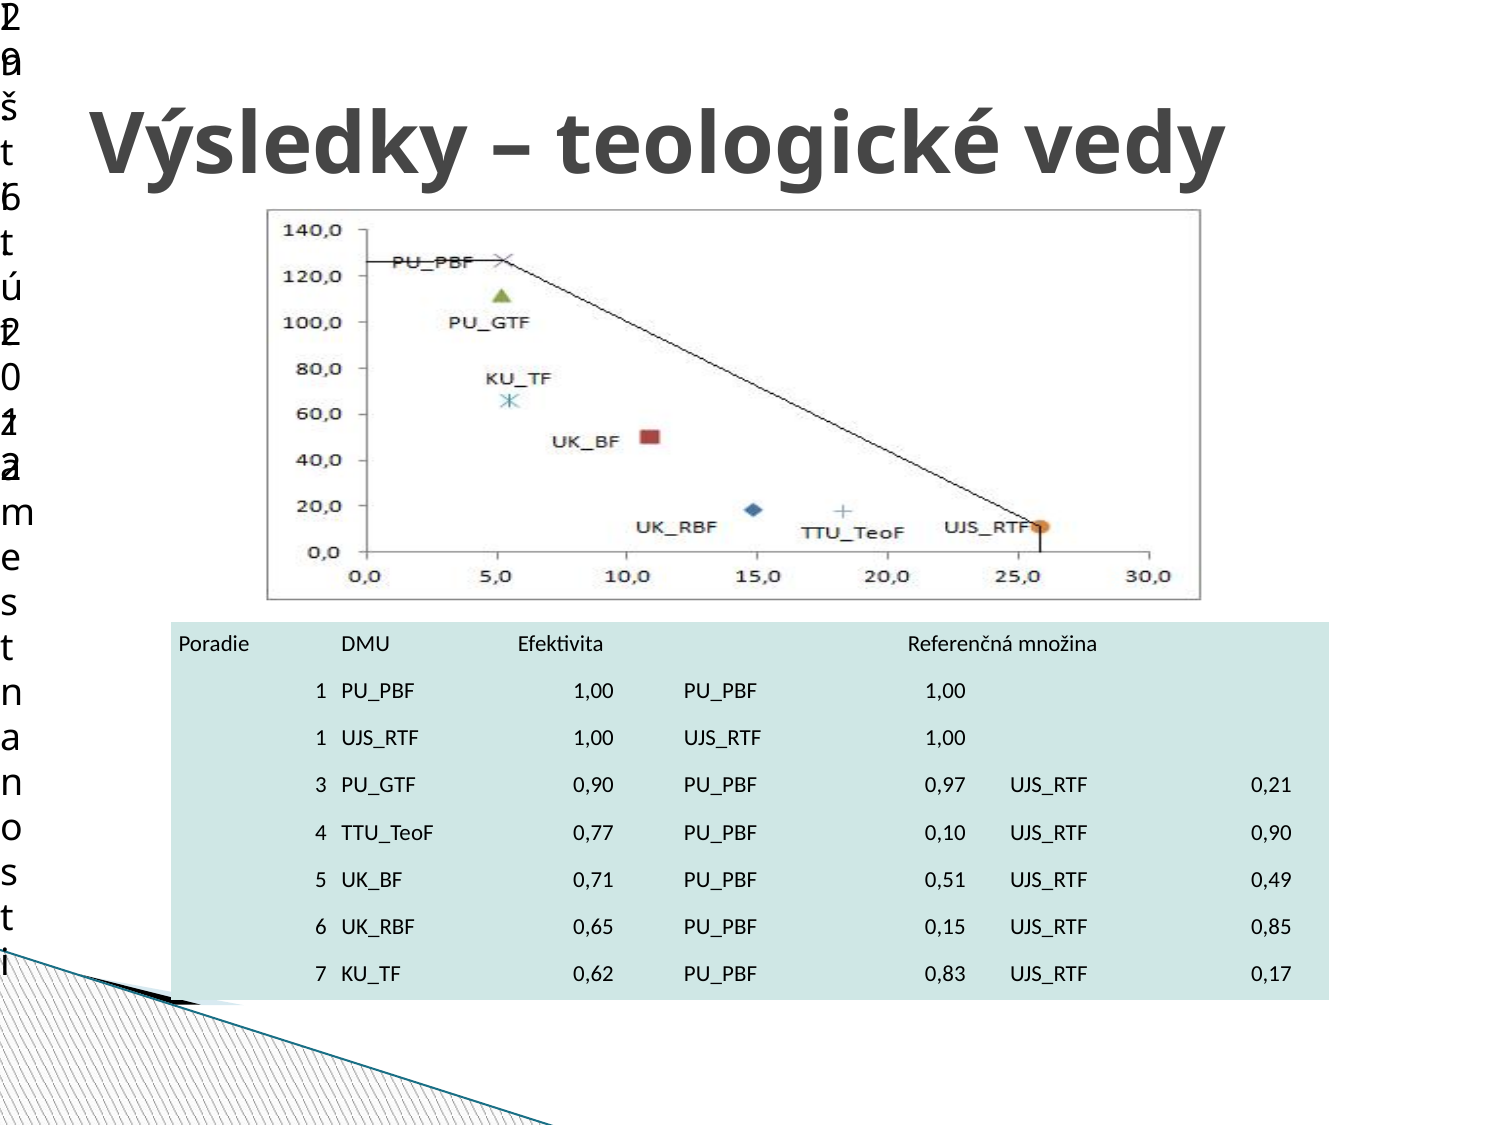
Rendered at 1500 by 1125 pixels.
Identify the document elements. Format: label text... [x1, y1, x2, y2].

table_cell 0,15 [889, 905, 1003, 952]
table_cell 1 [171, 716, 334, 763]
table_cell 0,51 [889, 858, 1003, 905]
table_cell 0,17 [1215, 952, 1329, 1000]
table_cell PU_GTF [334, 763, 511, 811]
table_cell 0,65 [511, 905, 677, 952]
table_cell 0,71 [511, 858, 677, 905]
table_cell 1,00 [889, 669, 1003, 716]
table_header Referenčná množina [677, 622, 1329, 669]
picture [265, 208, 1223, 622]
table_cell 0,10 [889, 811, 1003, 858]
table_cell 4 [171, 811, 334, 858]
table_cell [1215, 716, 1329, 763]
table_cell 7 [171, 952, 334, 1000]
table_cell PU_PBF [677, 669, 889, 716]
table_cell UK_BF [334, 858, 511, 905]
table_cell [1215, 669, 1329, 716]
table_cell 0,21 [1215, 763, 1329, 811]
table_cell PU_PBF [677, 952, 889, 1000]
table_header Poradie [171, 622, 334, 669]
table_cell PU_PBF [677, 763, 889, 811]
title Výsledky – teologické vedy [75, 45, 1425, 233]
table_cell PU_PBF [334, 669, 511, 716]
table_cell PU_PBF [677, 905, 889, 952]
table_cell [1003, 669, 1215, 716]
table_cell UJS_RTF [1003, 905, 1215, 952]
table_header DMU [334, 622, 511, 669]
table_cell 1,00 [511, 669, 677, 716]
table_cell UJS_RTF [334, 716, 511, 763]
table_cell UJS_RTF [1003, 952, 1215, 1000]
table_cell KU_TF [334, 952, 511, 1000]
picture [0, 952, 543, 1125]
table_cell 0,83 [889, 952, 1003, 1000]
table_cell 0,97 [889, 763, 1003, 811]
table_cell 0,90 [1215, 811, 1329, 858]
table_cell UJS_RTF [1003, 858, 1215, 905]
table_cell 0,49 [1215, 858, 1329, 905]
table_cell 3 [171, 763, 334, 811]
table_cell 5 [171, 858, 334, 905]
table_cell PU_PBF [677, 858, 889, 905]
table_cell 0,77 [511, 811, 677, 858]
table_header Efektivita [511, 622, 677, 669]
table_cell TTU_TeoF [334, 811, 511, 858]
table_cell 0,85 [1215, 905, 1329, 952]
table_cell [1003, 716, 1215, 763]
table_cell 0,62 [511, 952, 677, 1000]
table_cell UJS_RTF [1003, 811, 1215, 858]
table_cell UK_RBF [334, 905, 511, 952]
table_cell PU_PBF [677, 811, 889, 858]
table_cell 0,90 [511, 763, 677, 811]
table_cell 1,00 [889, 716, 1003, 763]
table_cell UJS_RTF [1003, 763, 1215, 811]
table_cell 1,00 [511, 716, 677, 763]
table_cell UJS_RTF [677, 716, 889, 763]
table_cell 6 [171, 905, 334, 952]
table_cell 1 [171, 669, 334, 716]
